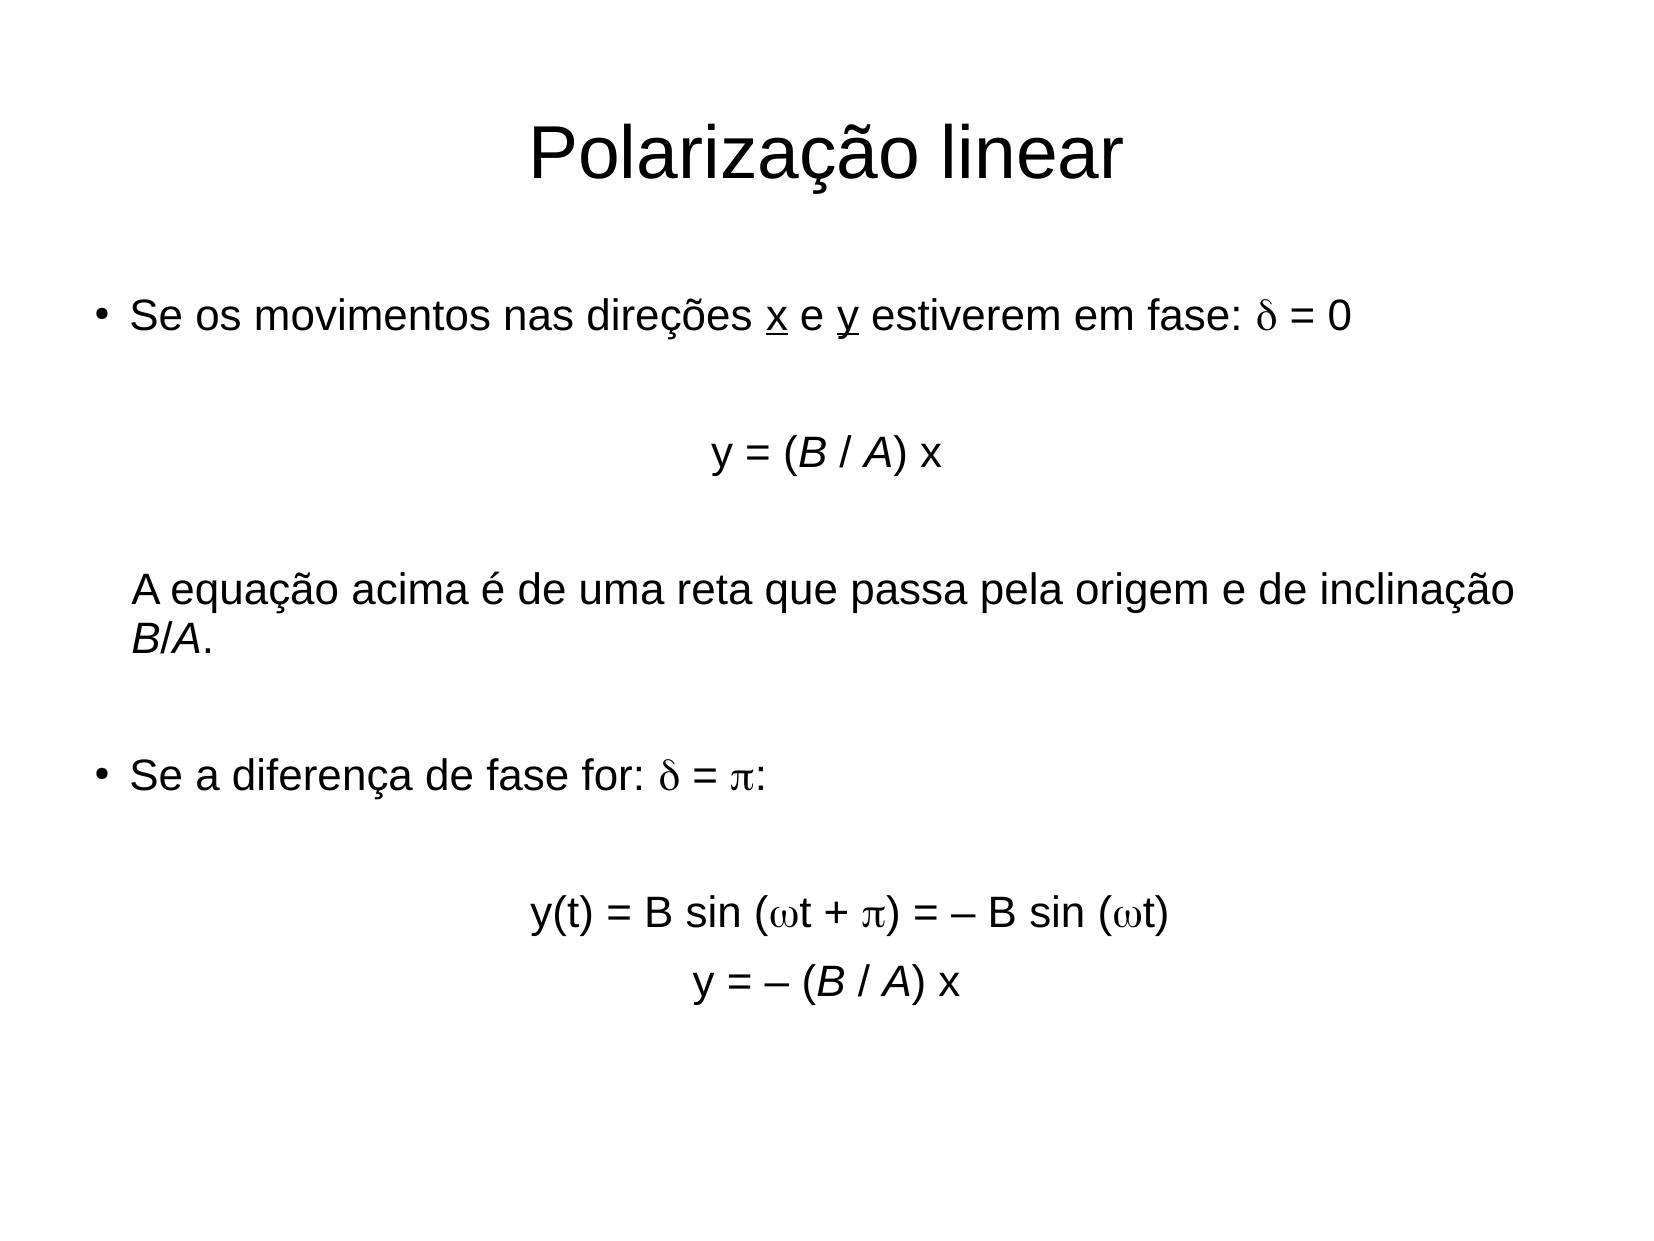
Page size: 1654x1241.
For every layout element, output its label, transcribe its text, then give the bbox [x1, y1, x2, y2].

list Se os movimentos nas direções x e y estiverem em fase: d = 0 y = (B / A) x A equação acima é de uma reta que passa pela origem e de inclinação B/A. Se a diferença de fase for: d = p: y(t) = B sin (wt + p) = – B sin (wt) y = – (B / A) x [82, 290, 1571, 1010]
title Polarização linear [82, 49, 1571, 257]
